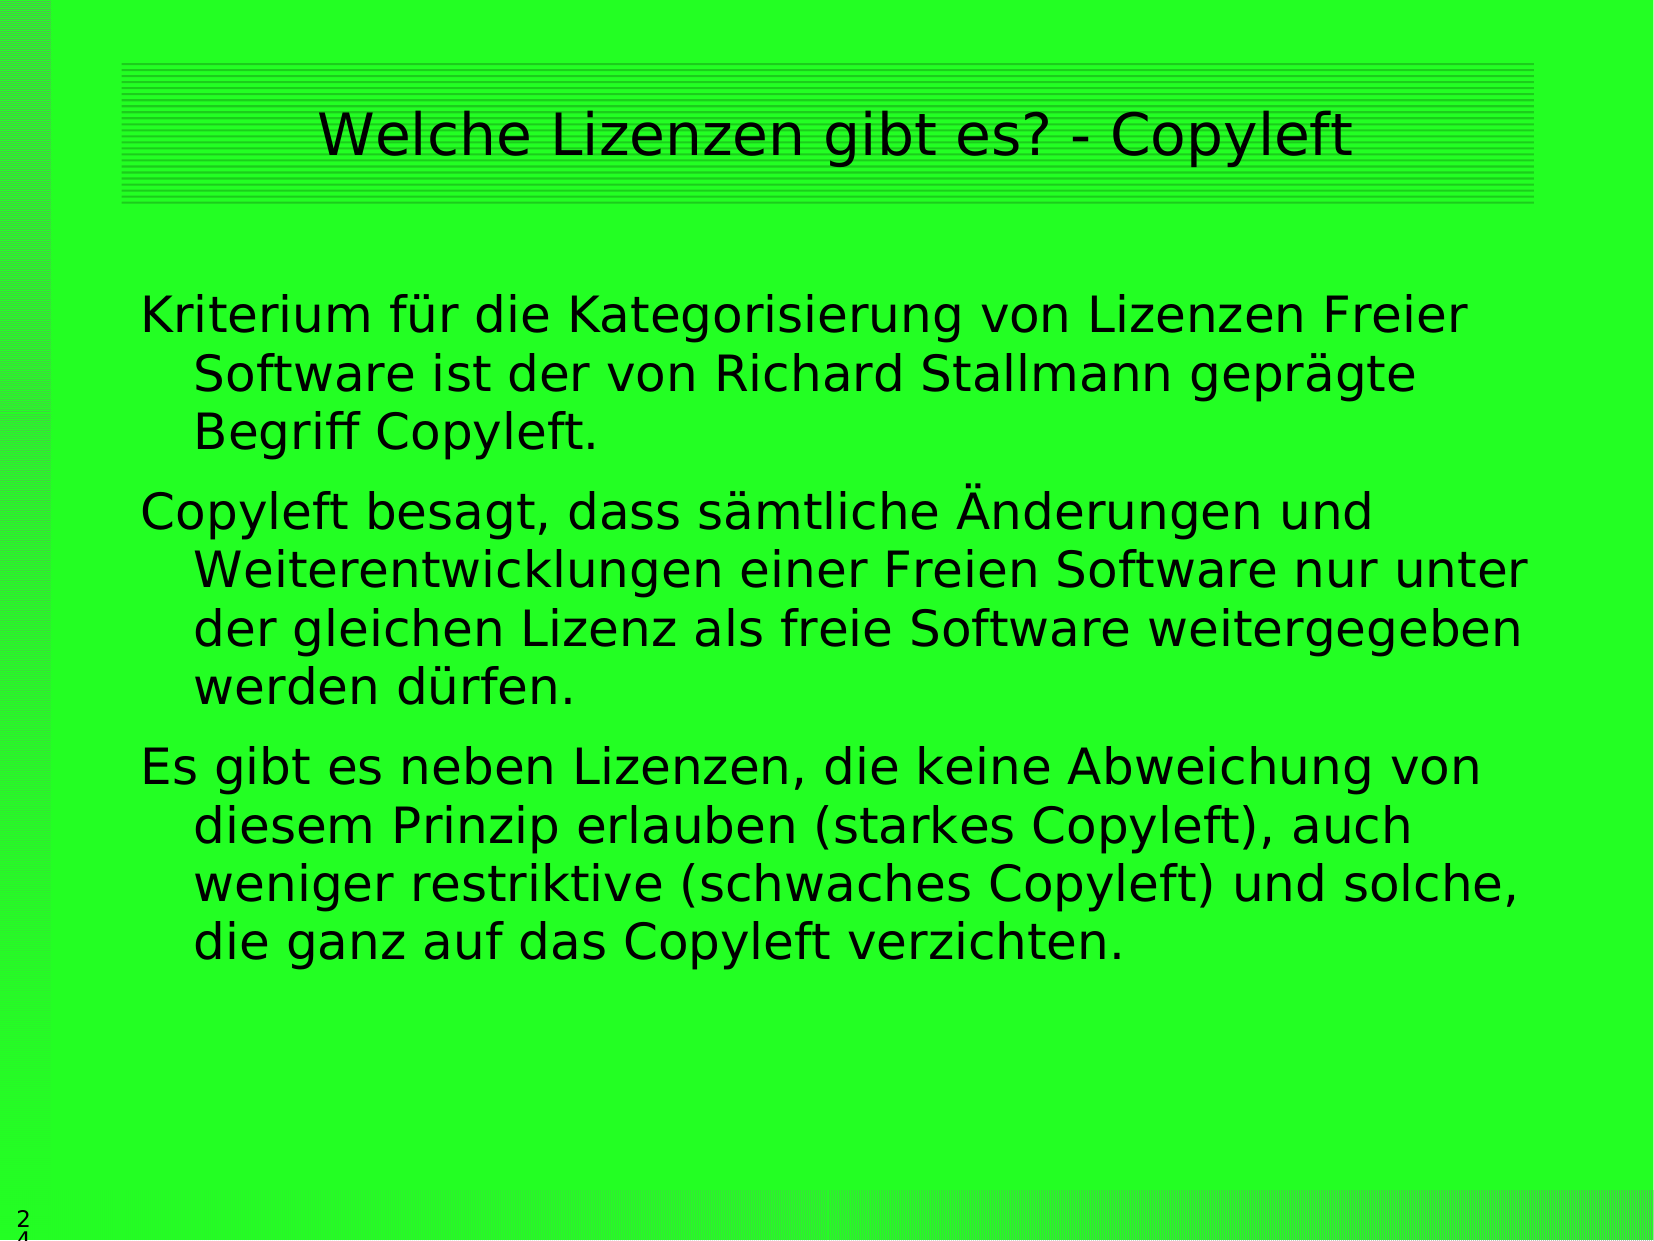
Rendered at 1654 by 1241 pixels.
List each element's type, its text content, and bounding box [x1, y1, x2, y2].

list Kriterium für die Kategorisierung von Lizenzen Freier Software ist der von Richard Stallmann geprägte Begriff Copyleft. Copyleft besagt, dass sämtliche Änderungen und Weiterentwicklungen einer Freien Software nur unter der gleichen Lizenz als freie Software weitergegeben werden dürfen. Es gibt es neben Lizenzen, die keine Abweichung von diesem Prinzip erlauben (starkes Copyleft), auch weniger restriktive (schwaches Copyleft) und solche, die ganz auf das Copyleft verzichten. [123, 286, 1536, 1150]
title Welche Lizenzen gibt es? - Copyleft [151, 56, 1503, 215]
